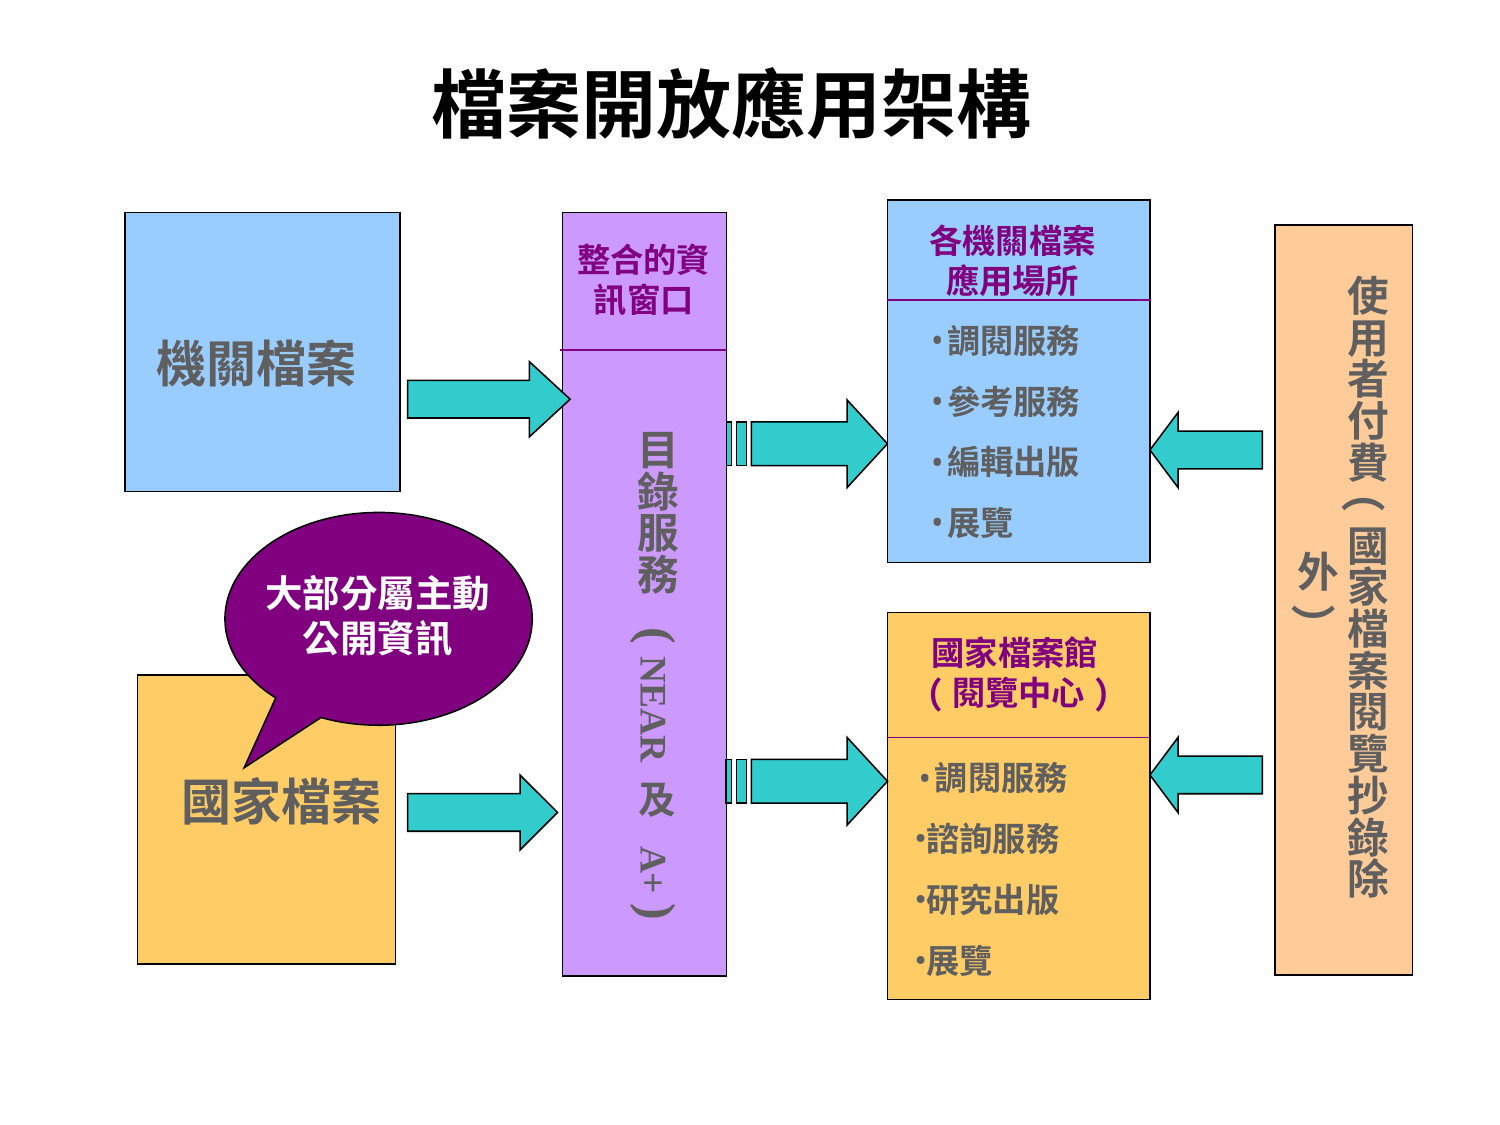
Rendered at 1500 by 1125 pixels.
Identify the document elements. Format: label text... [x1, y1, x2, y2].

text_box 調閱服務 諮詢服務 研究出版 展覽 [900, 749, 1126, 988]
text_box [887, 200, 1150, 299]
text_box [562, 328, 727, 349]
text_box 機關檔案 [137, 324, 376, 401]
text_box 目錄服務 ( NEAR 及 A+ ) [608, 351, 699, 1000]
text_box 大部分屬主動公開資訊 [242, 562, 514, 668]
text_box [407, 774, 558, 851]
text_box 檔案開放應用架構 [212, 49, 1251, 156]
text_box 調閱服務 參考服務 編輯出版 展覽 [912, 312, 1113, 550]
text_box [751, 737, 1263, 1000]
text_box 各機關檔案應用場所 [900, 301, 1126, 308]
text_box [751, 301, 1263, 563]
text_box [125, 212, 400, 492]
text_box [407, 351, 608, 977]
text_box 整合的資訊窗口 [560, 231, 727, 328]
text_box 國家檔案館(閱覽中心) [912, 624, 1126, 721]
text_box 使用者付費(國家檔案閱覽抄錄除外) [1270, 237, 1401, 938]
text_box 各機關檔案應用場所 [900, 212, 1126, 299]
text_box [699, 351, 731, 977]
text_box [562, 212, 727, 231]
text_box [248, 512, 509, 562]
text_box [1275, 224, 1413, 976]
text_box [137, 568, 533, 965]
text_box [736, 422, 746, 466]
text_box [736, 759, 746, 803]
text_box 國家檔案 [162, 762, 400, 838]
text_box [887, 612, 1150, 737]
